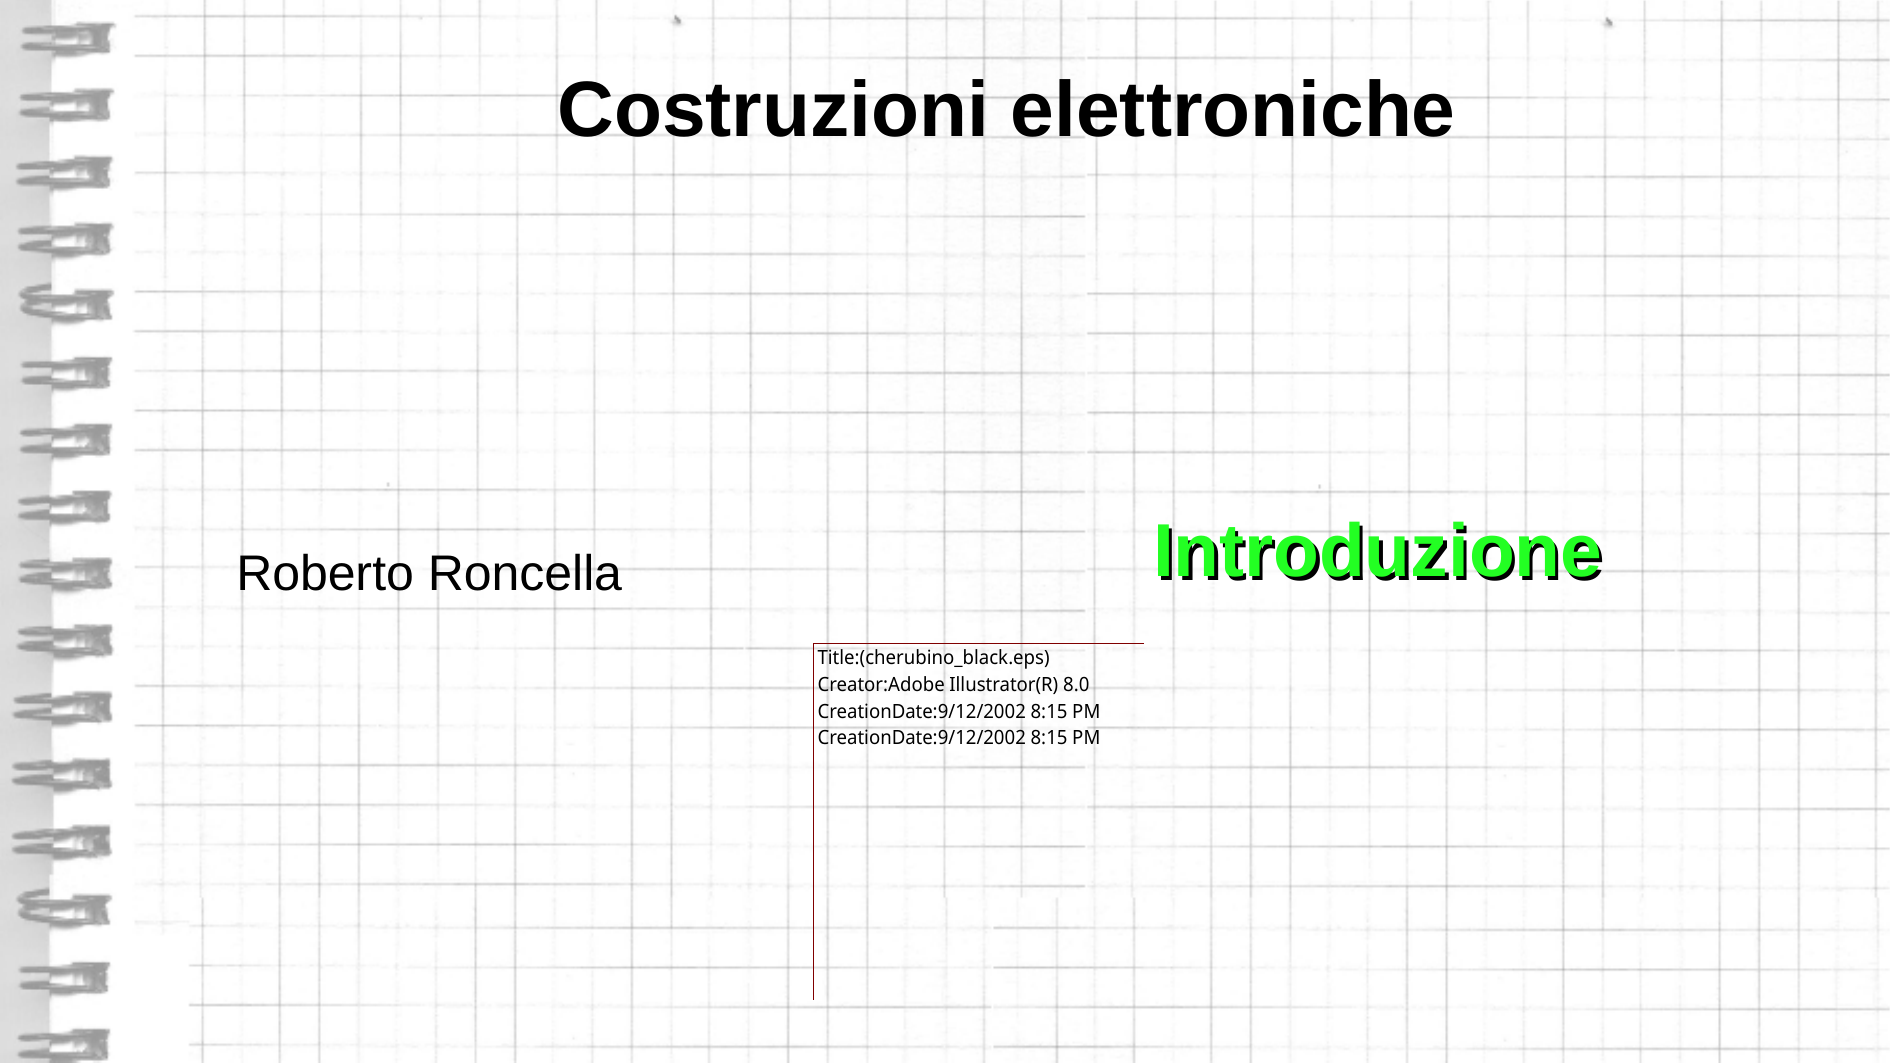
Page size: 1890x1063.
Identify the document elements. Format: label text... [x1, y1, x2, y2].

title Costruzioni elettroniche [124, 20, 1890, 198]
picture [0, 0, 1890, 1063]
text_box Roberto Roncella [236, 214, 1890, 932]
text_box Introduzione [1138, 501, 1834, 613]
